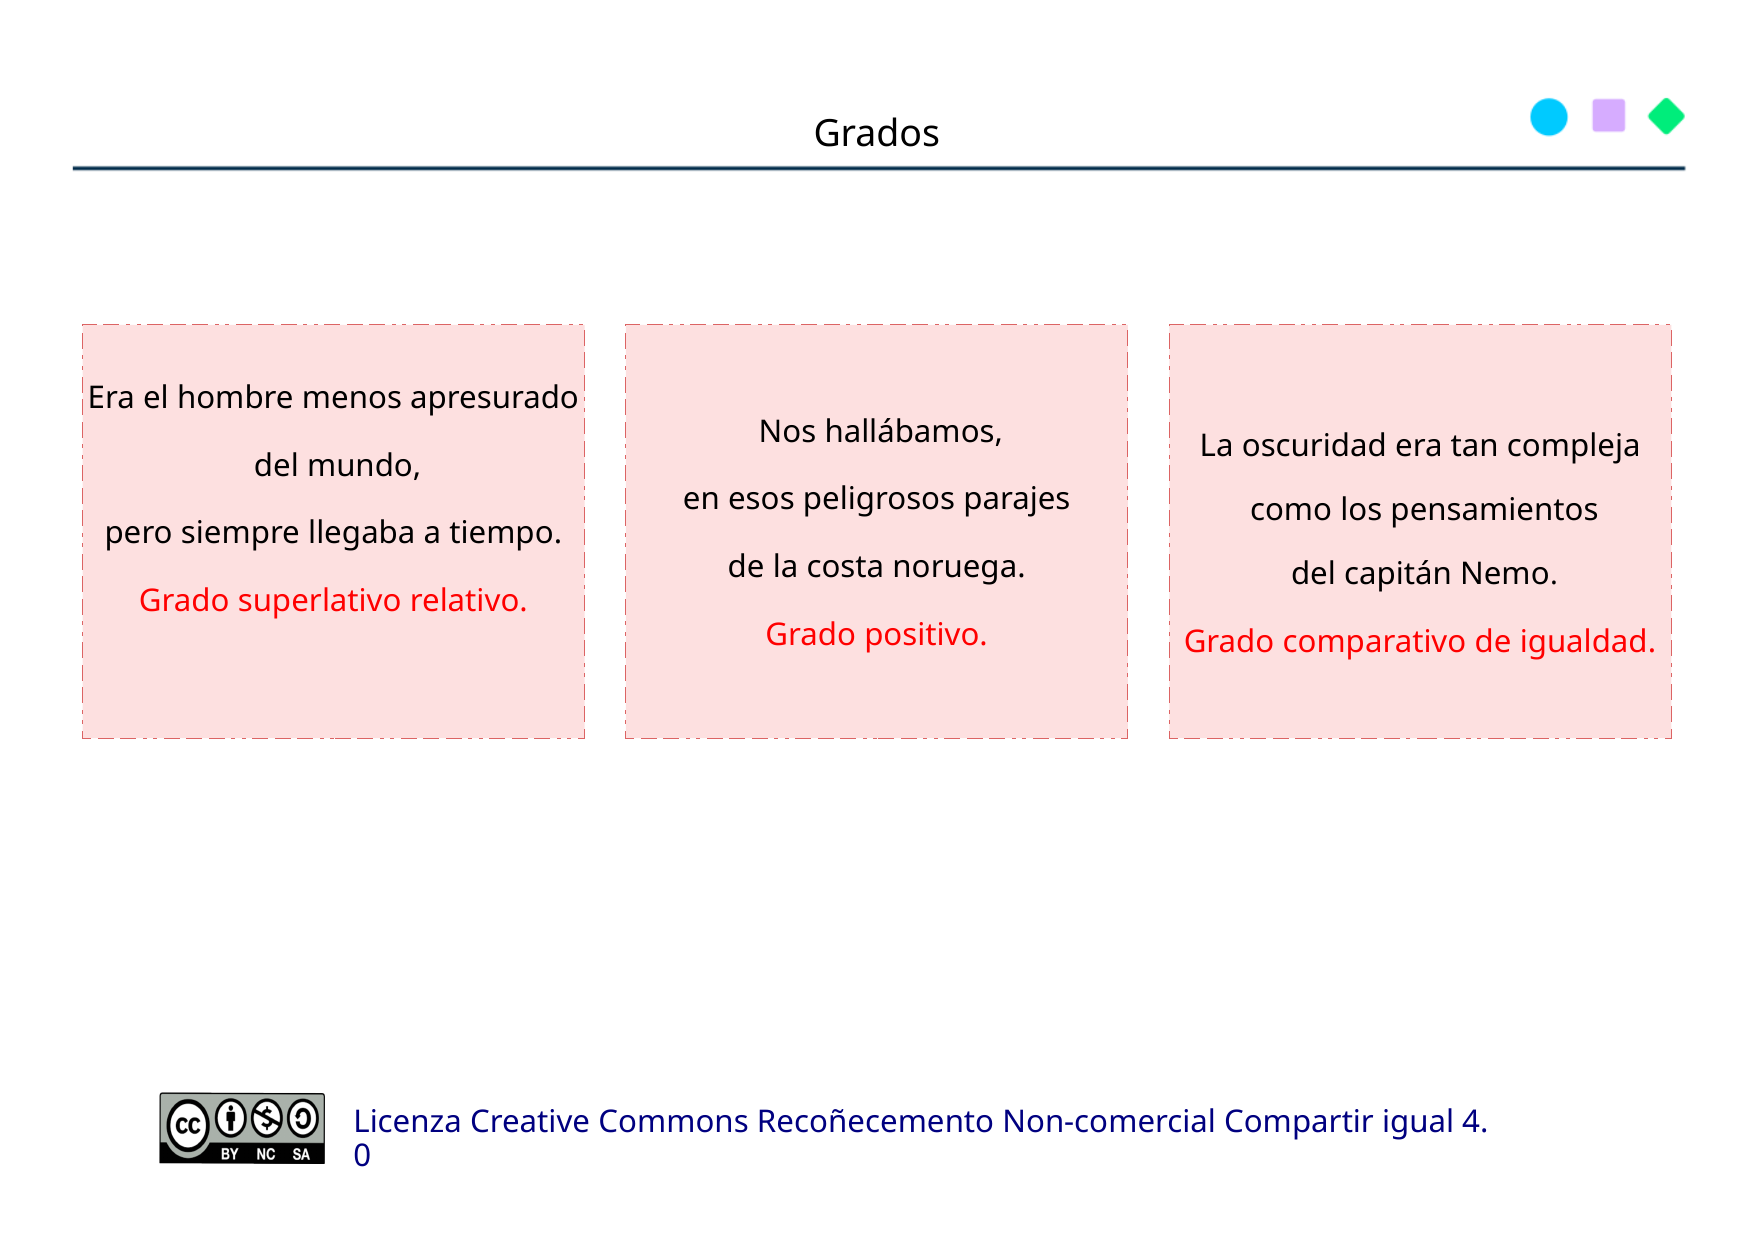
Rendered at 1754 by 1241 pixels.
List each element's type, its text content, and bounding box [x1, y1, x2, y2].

text_box Licenza Creative Commons Recoñecemento Non-comercial Compartir igual 4.0 [338, 1072, 1506, 1170]
picture [59, 70, 1695, 194]
text_box La oscuridad era tan compleja como los pensamientos del capitán Nemo. Grado comparativo de igualdad. [1169, 324, 1672, 739]
text_box Nos hallábamos, en esos peligrosos parajes de la costa noruega. Grado positivo. [625, 324, 1128, 739]
picture [159, 1092, 325, 1164]
text_box Era el hombre menos apresurado del mundo, pero siempre llegaba a tiempo. Grado superlativo relativo. [82, 324, 585, 739]
